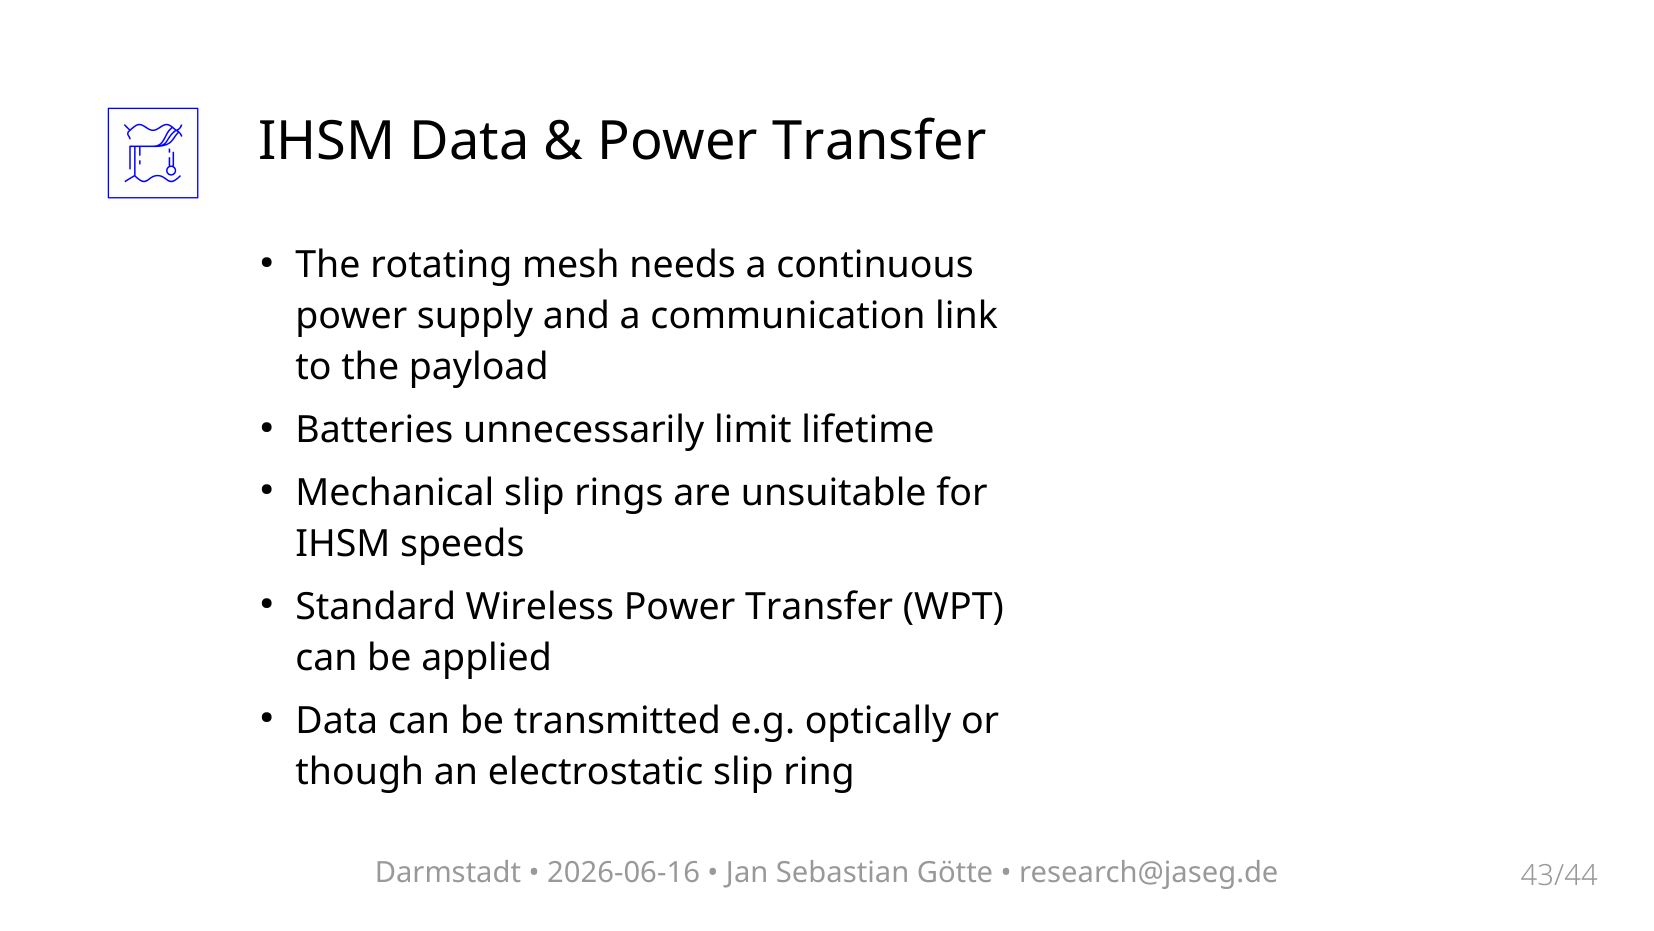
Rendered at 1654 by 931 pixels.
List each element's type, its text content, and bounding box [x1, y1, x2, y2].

text_box IHSM Data & Power Transfer [243, 93, 1543, 213]
picture [99, 99, 207, 207]
text_box The rotating mesh needs a continuous power supply and a communication link to the payload Batteries unnecessarily limit lifetime Mechanical slip rings are unsuitable for IHSM speeds Standard Wireless Power Transfer (WPT) can be applied Data can be transmitted e.g. optically or though an electrostatic slip ring [260, 237, 1034, 738]
